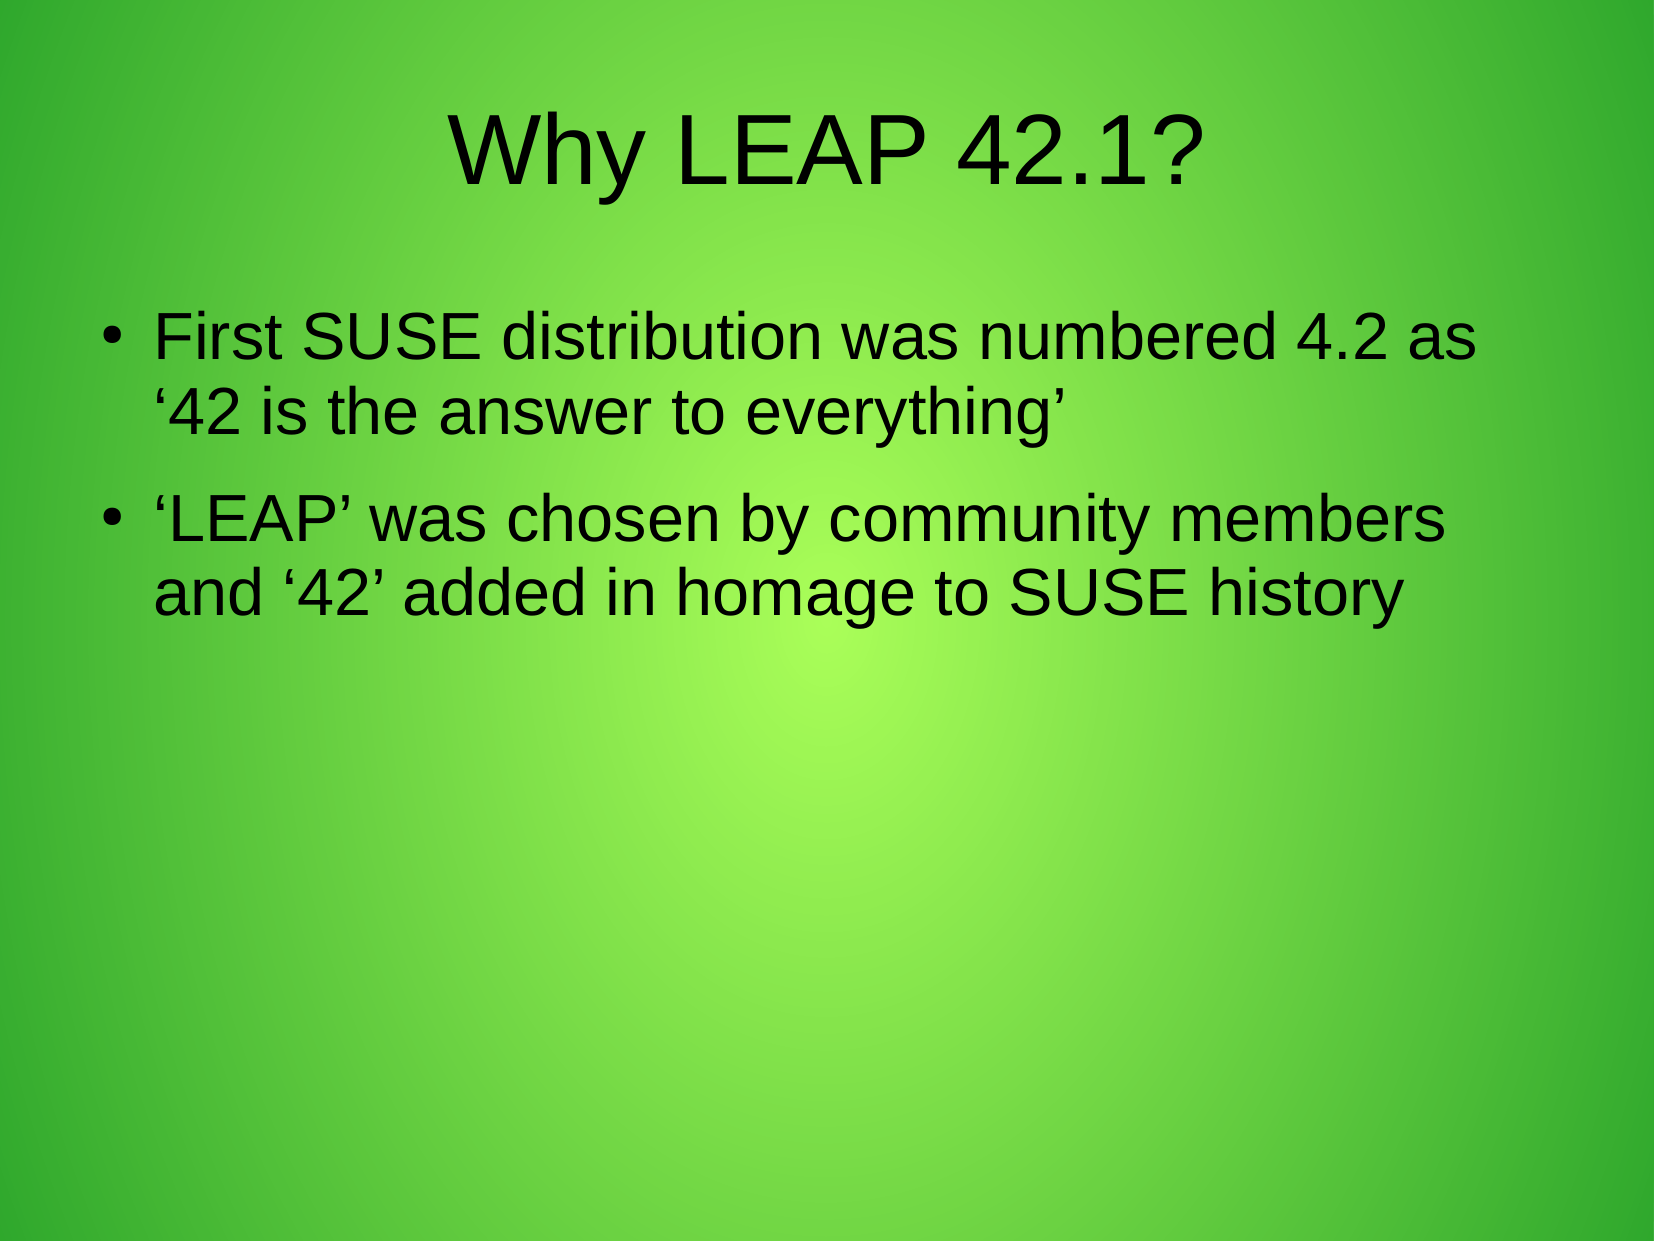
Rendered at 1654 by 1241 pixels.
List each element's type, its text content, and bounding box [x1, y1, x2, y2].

list First SUSE distribution was numbered 4.2 as ‘42 is the answer to everything’ ‘LEAP’ was chosen by community members and ‘42’ added in homage to SUSE history [82, 299, 1571, 1111]
title Why LEAP 42.1? [82, 47, 1571, 252]
